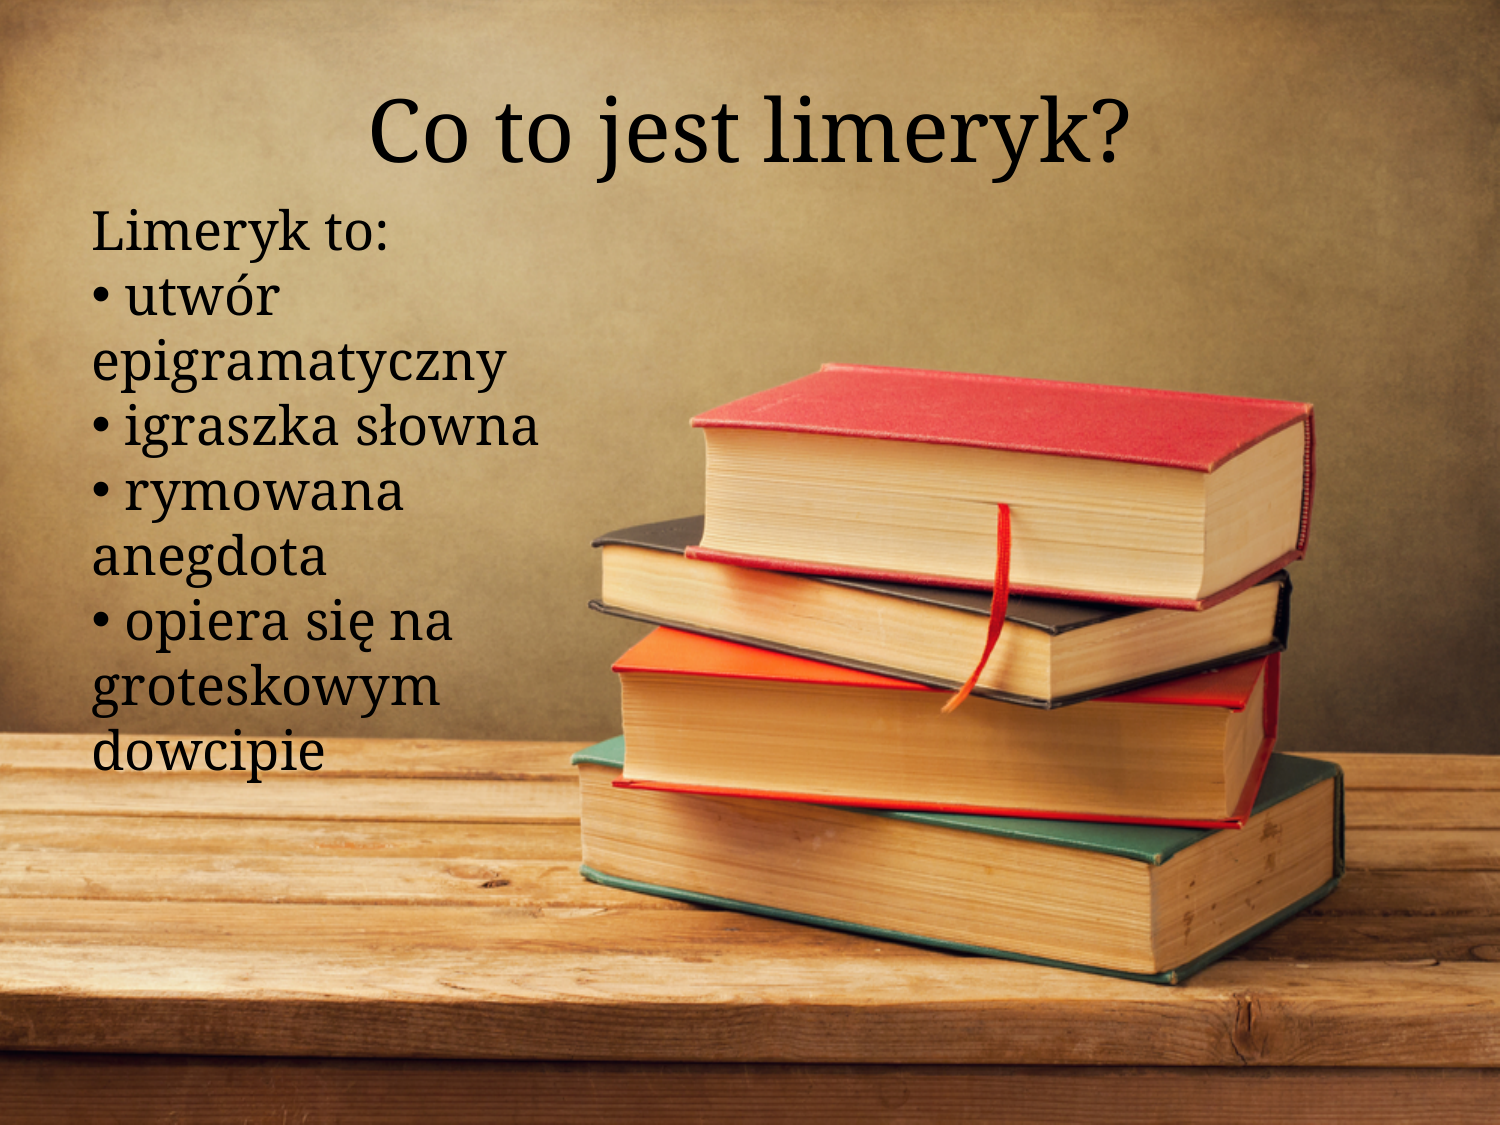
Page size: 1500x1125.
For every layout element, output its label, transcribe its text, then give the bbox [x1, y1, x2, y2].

picture [0, 0, 1500, 1125]
text_box Limeryk to: utwór epigramatyczny igraszka słowna rymowana anegdota opiera się na groteskowym dowcipie [76, 188, 638, 981]
text_box Co to jest limeryk? [75, 24, 1425, 188]
